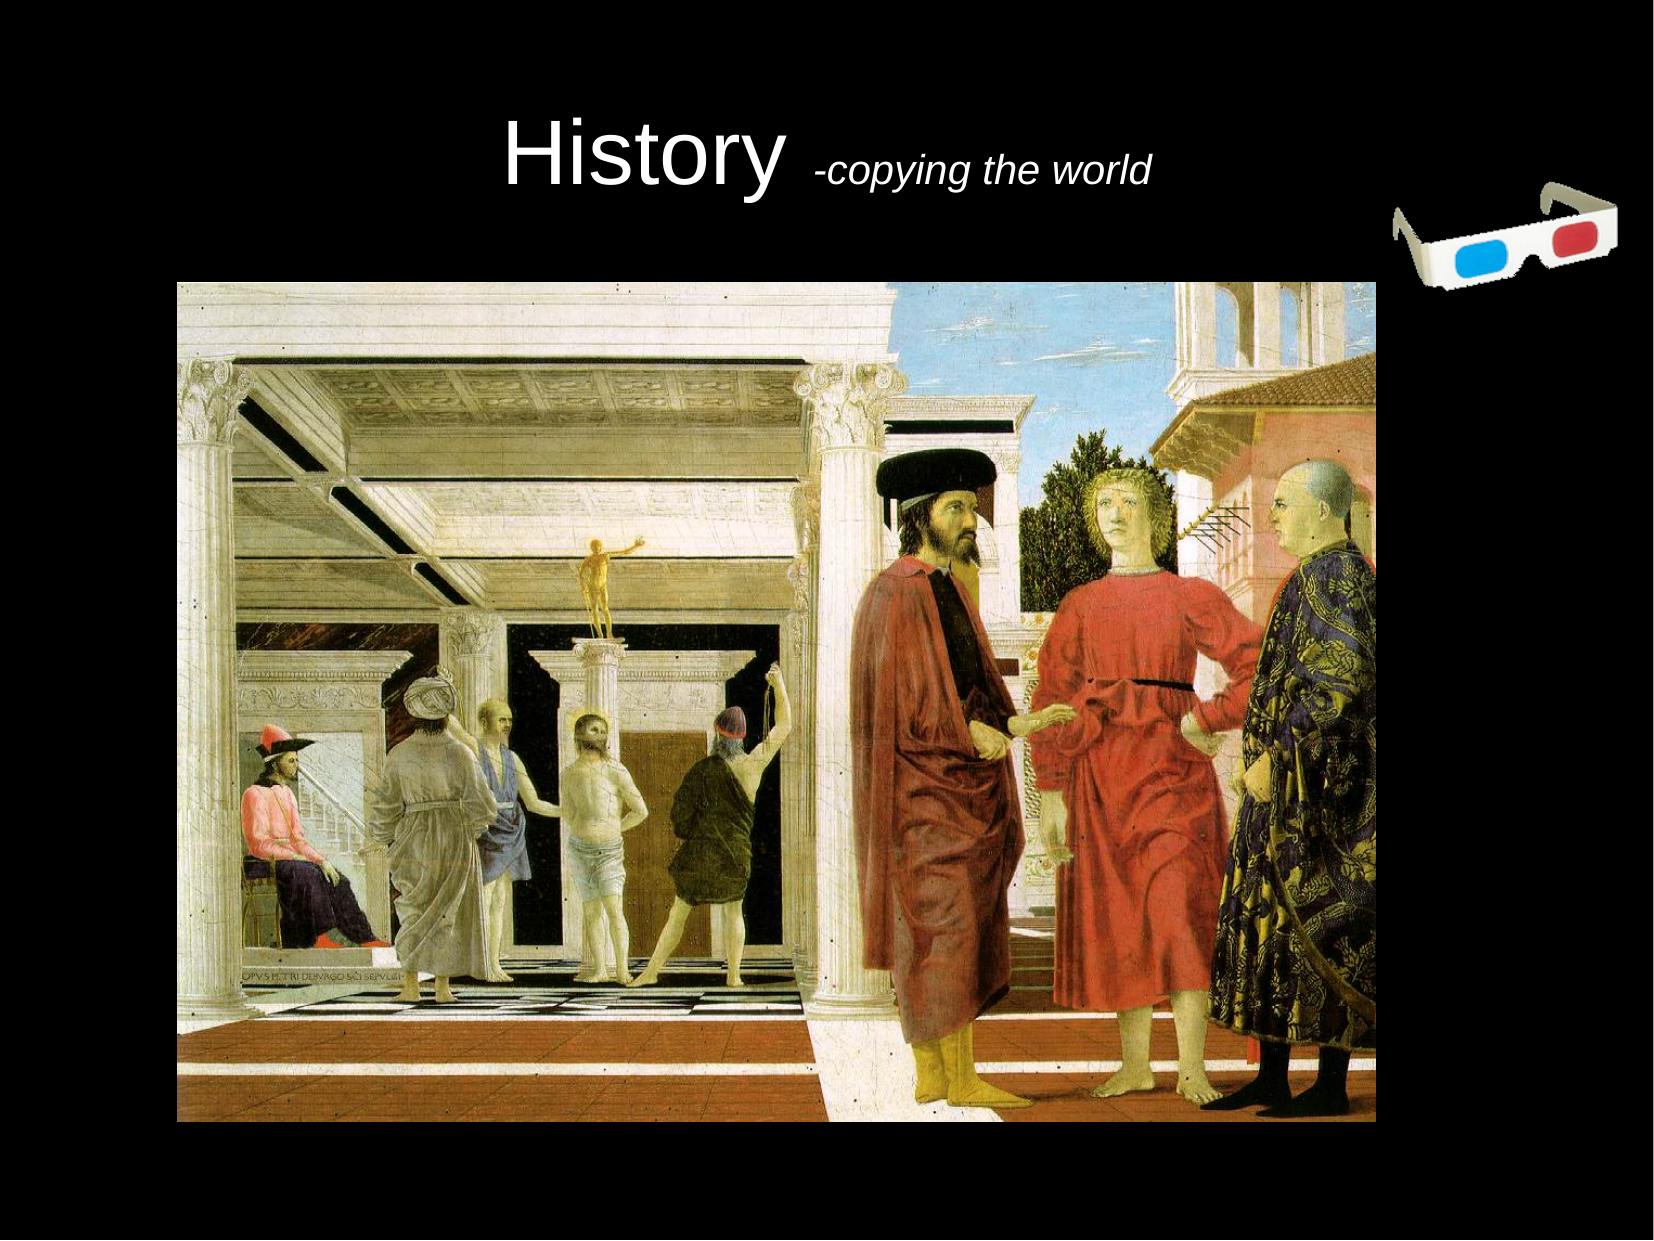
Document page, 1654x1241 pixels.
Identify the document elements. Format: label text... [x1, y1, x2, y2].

picture [177, 282, 1376, 1123]
picture [1387, 176, 1625, 296]
title History -copying the world [82, 49, 1571, 257]
